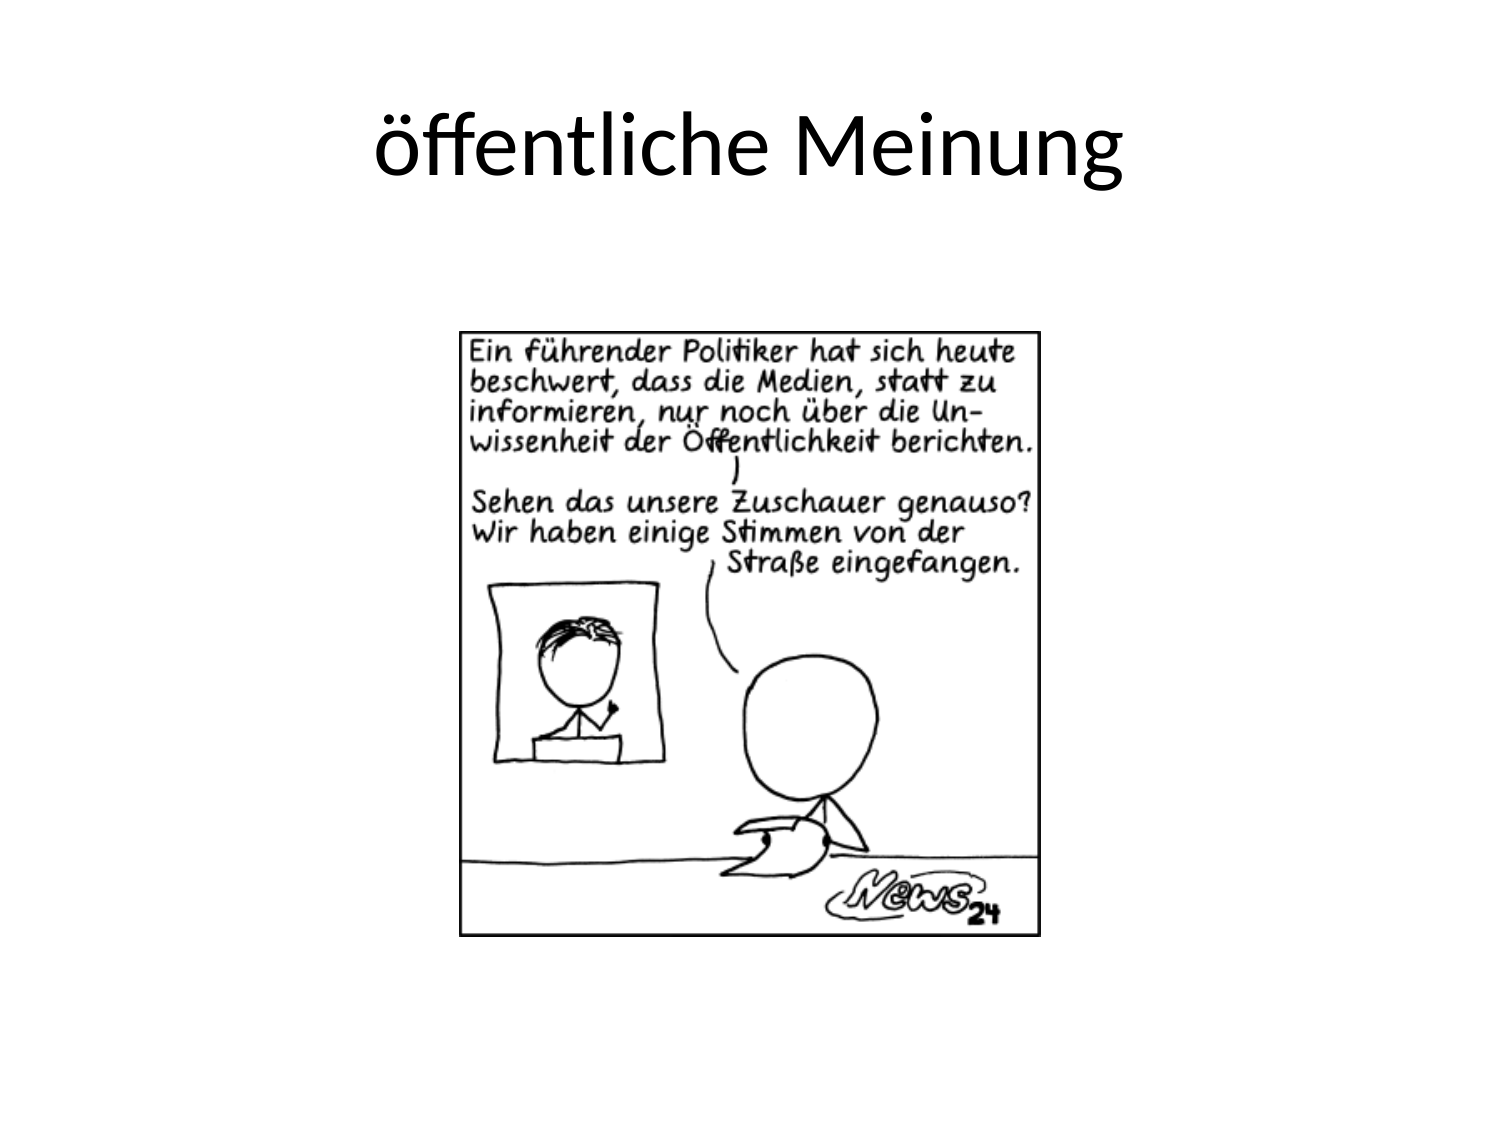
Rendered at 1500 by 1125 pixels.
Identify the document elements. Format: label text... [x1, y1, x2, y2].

title öffentliche Meinung [75, 45, 1426, 233]
picture [459, 331, 1041, 937]
